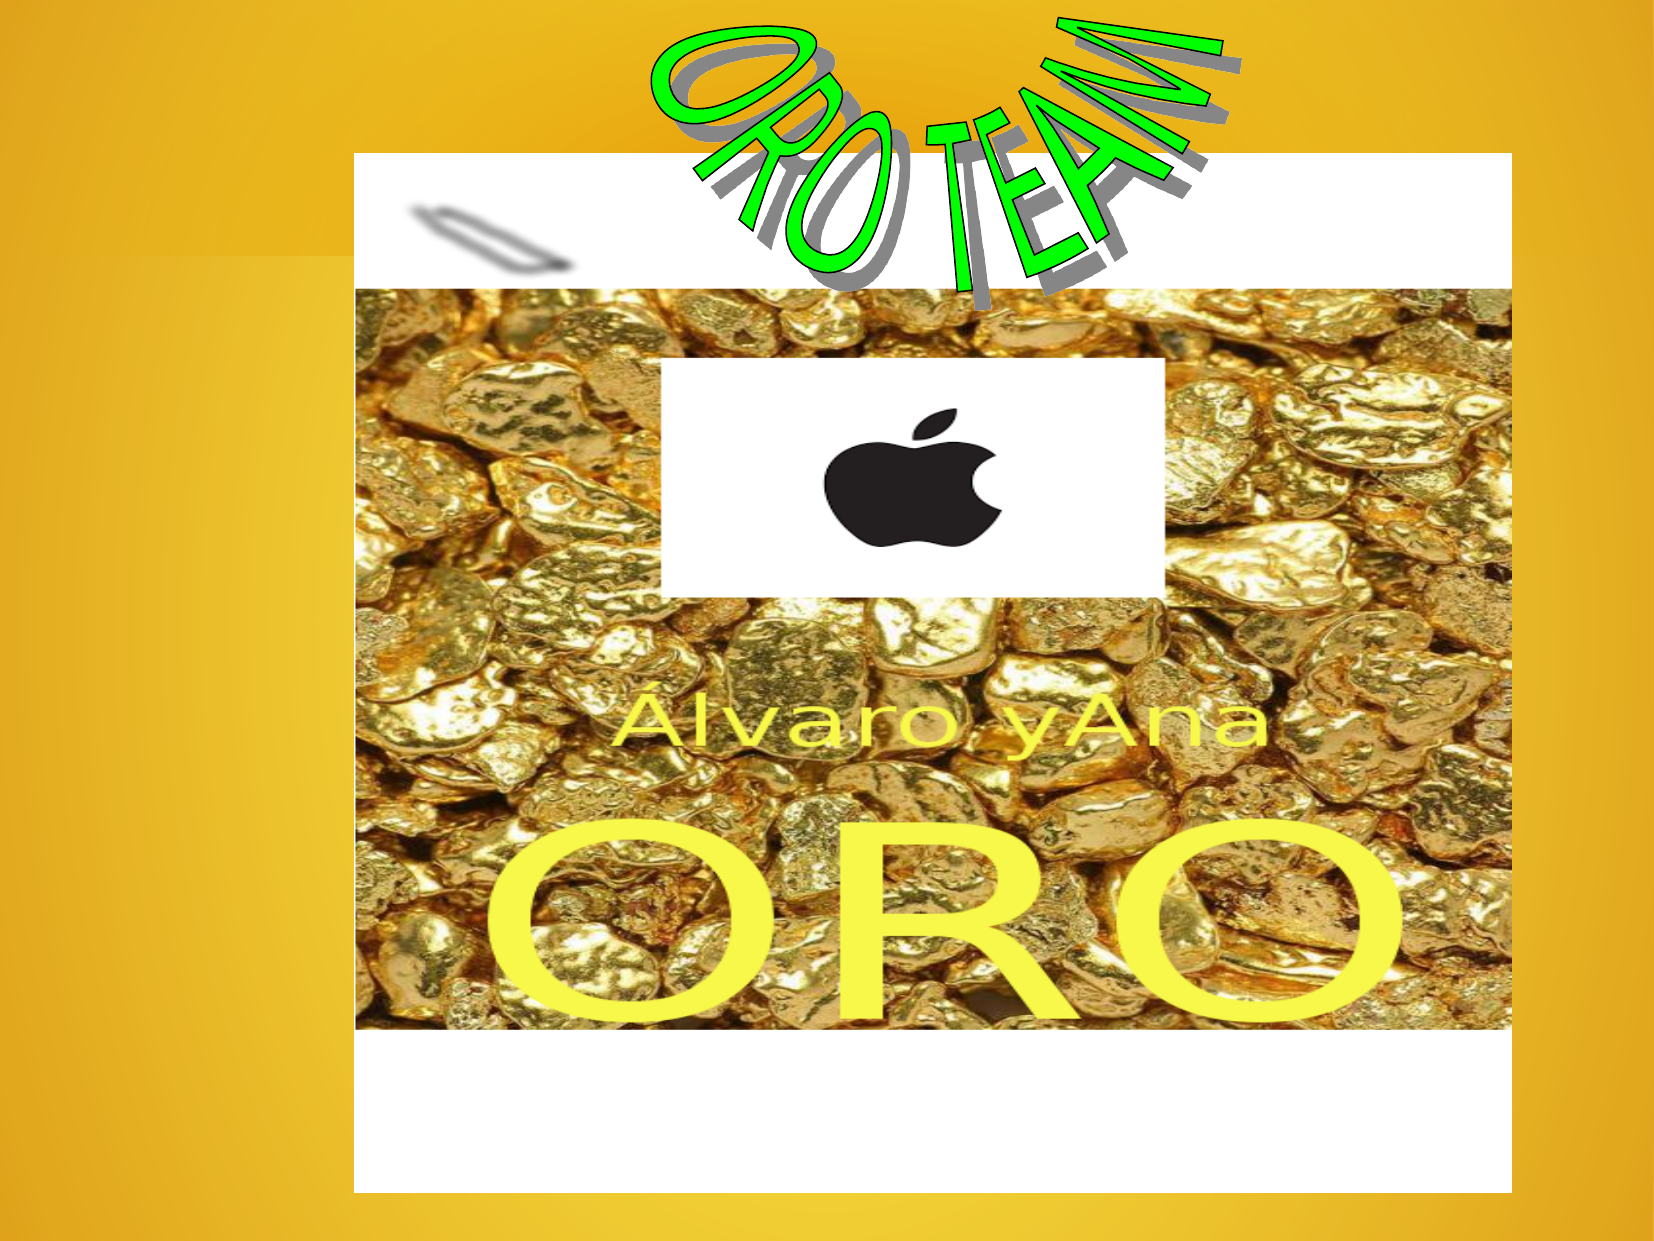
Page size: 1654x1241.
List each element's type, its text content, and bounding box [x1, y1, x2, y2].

text_box ORO TEAM [693, 72, 843, 231]
text_box ORO TEAM [651, 26, 817, 124]
text_box ORO TEAM [1040, 17, 1223, 154]
text_box ORO TEAM [973, 107, 1088, 278]
picture [802, 153, 881, 254]
picture [354, 153, 1512, 1193]
text_box ORO TEAM [786, 111, 892, 273]
text_box ORO TEAM [1019, 87, 1174, 243]
picture [1070, 153, 1093, 167]
text_box ORO TEAM [926, 122, 973, 292]
